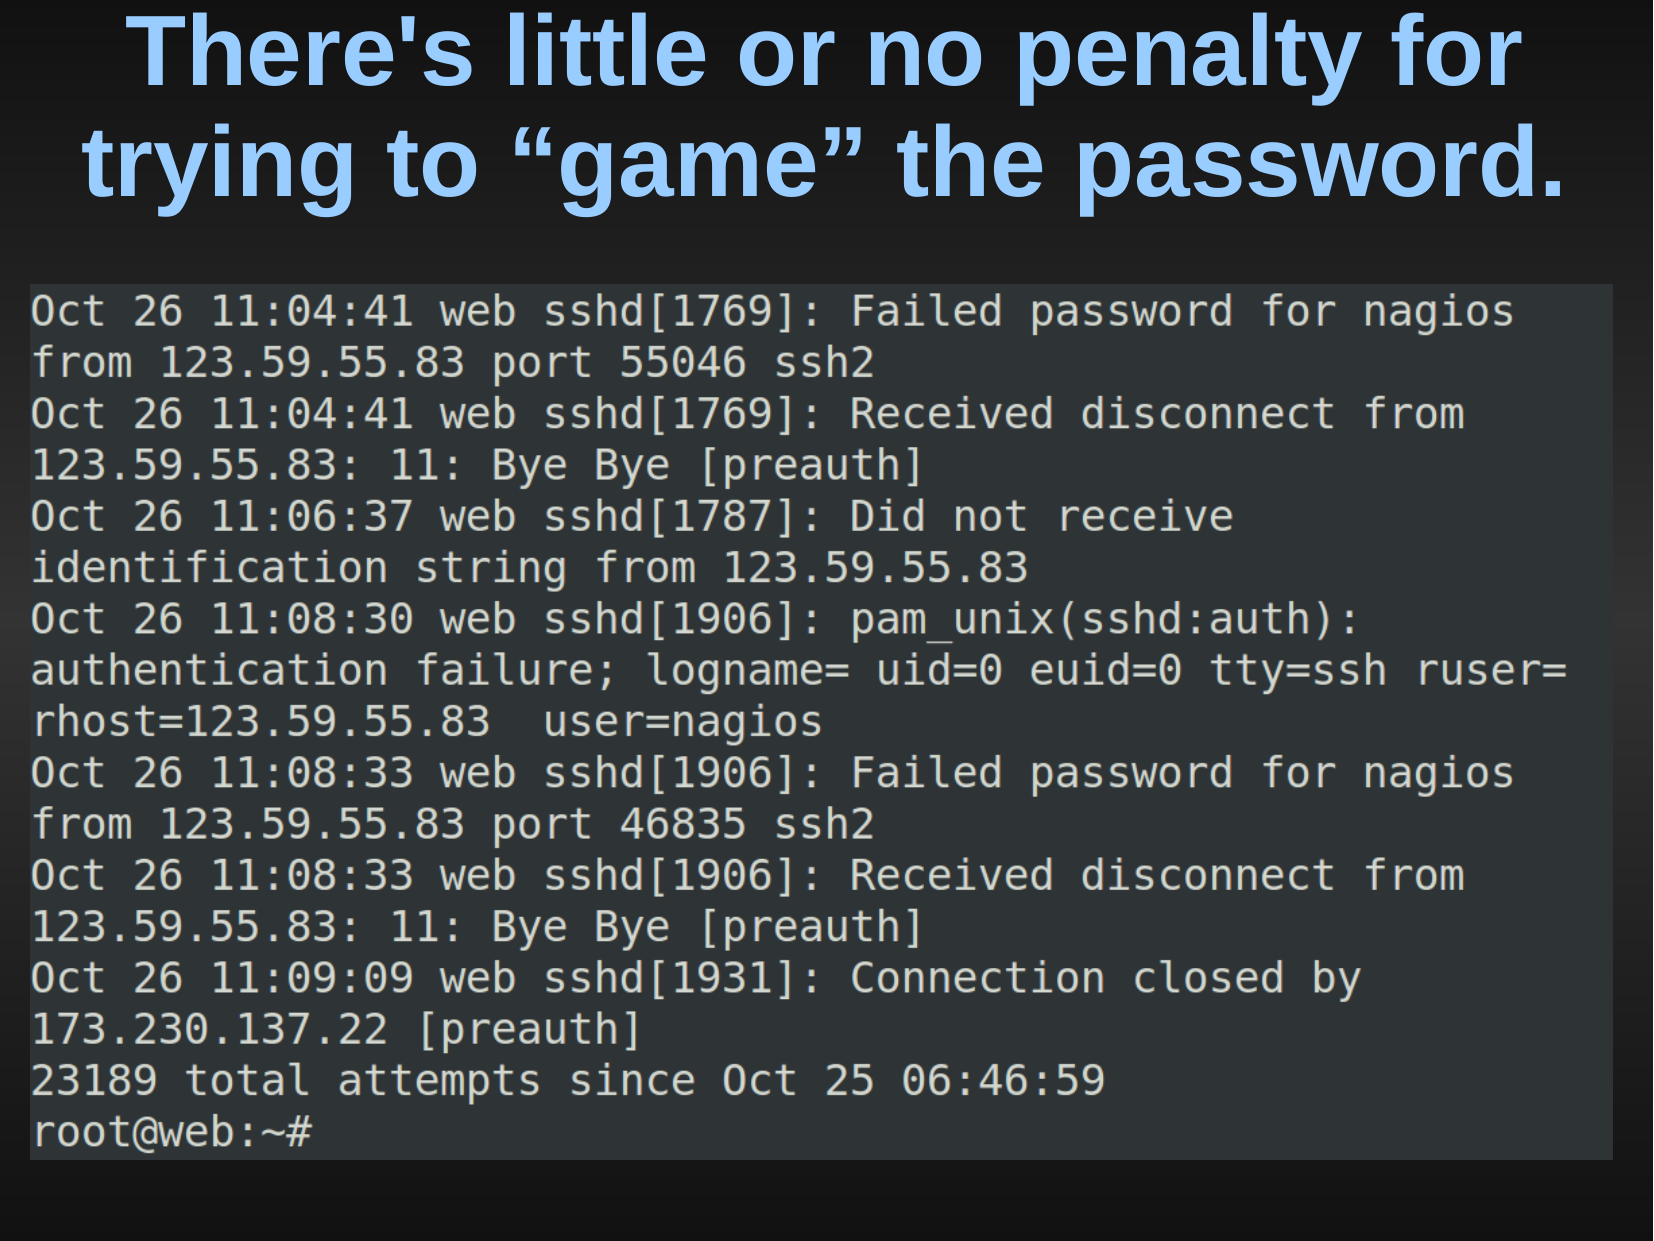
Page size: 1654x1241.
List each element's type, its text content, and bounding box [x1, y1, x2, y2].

title There's little or no penalty for trying to “game” the password. [0, 0, 1651, 219]
picture [30, 284, 1613, 1160]
